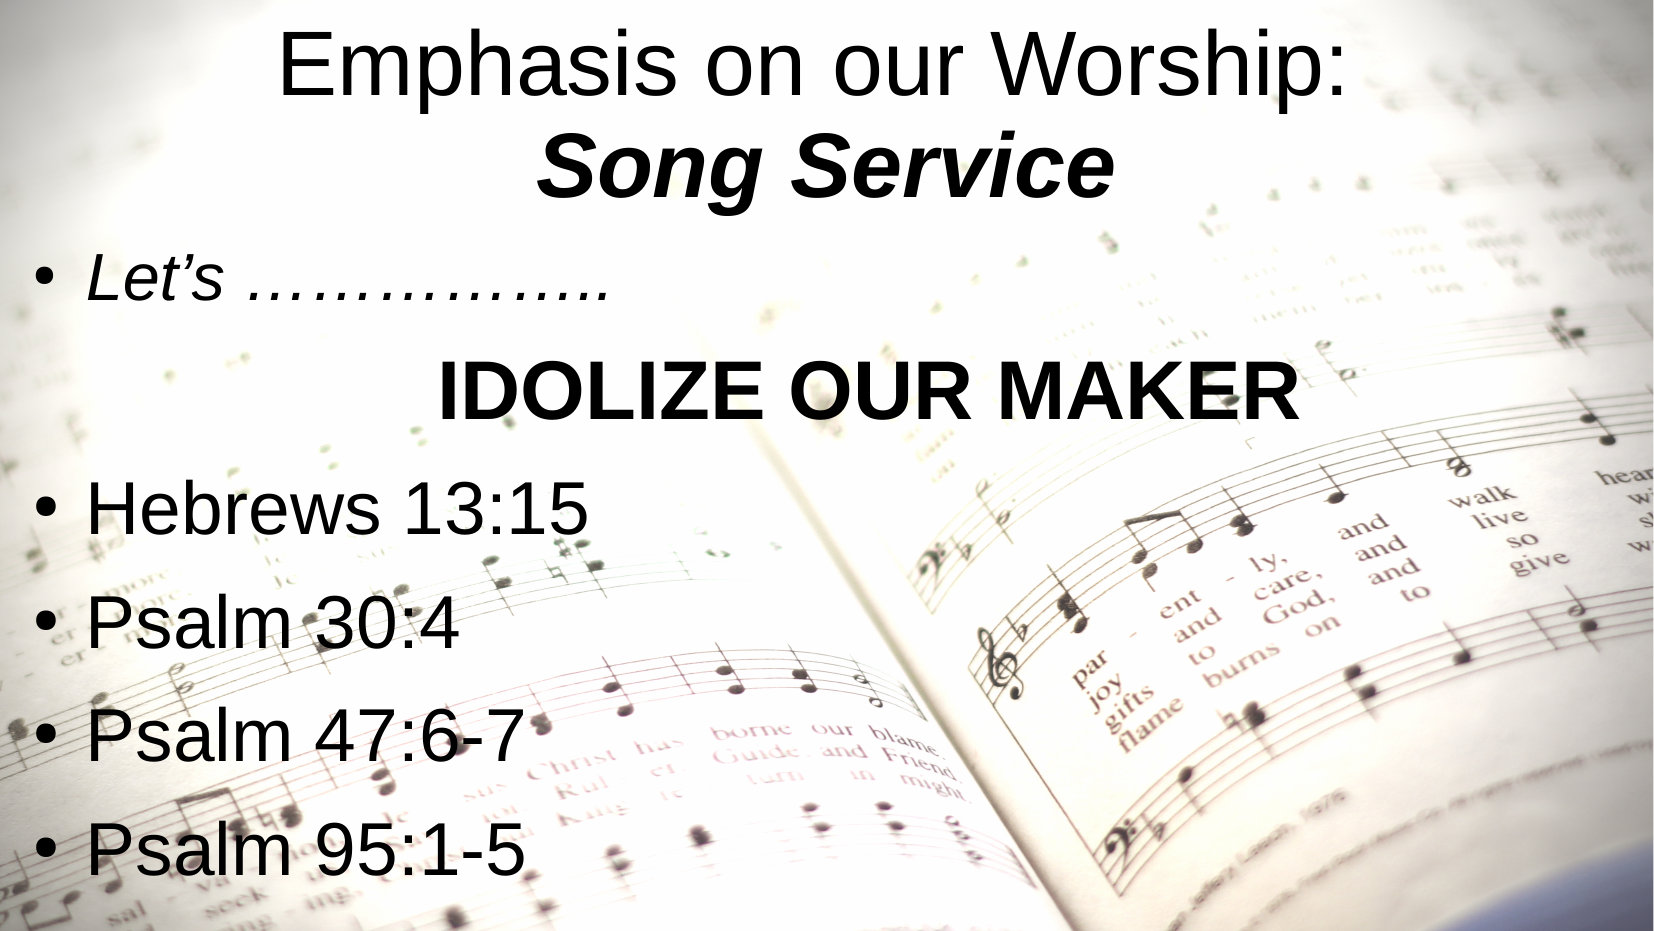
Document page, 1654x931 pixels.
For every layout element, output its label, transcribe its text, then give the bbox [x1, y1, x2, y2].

list Let’s …………….. IDOLIZE OUR MAKER Hebrews 13:15 Psalm 30:4 Psalm 47:6-7 Psalm 95:1-5 [15, 240, 1654, 916]
title Emphasis on our Worship: Song Service [82, 12, 1571, 218]
picture [0, 0, 1654, 931]
